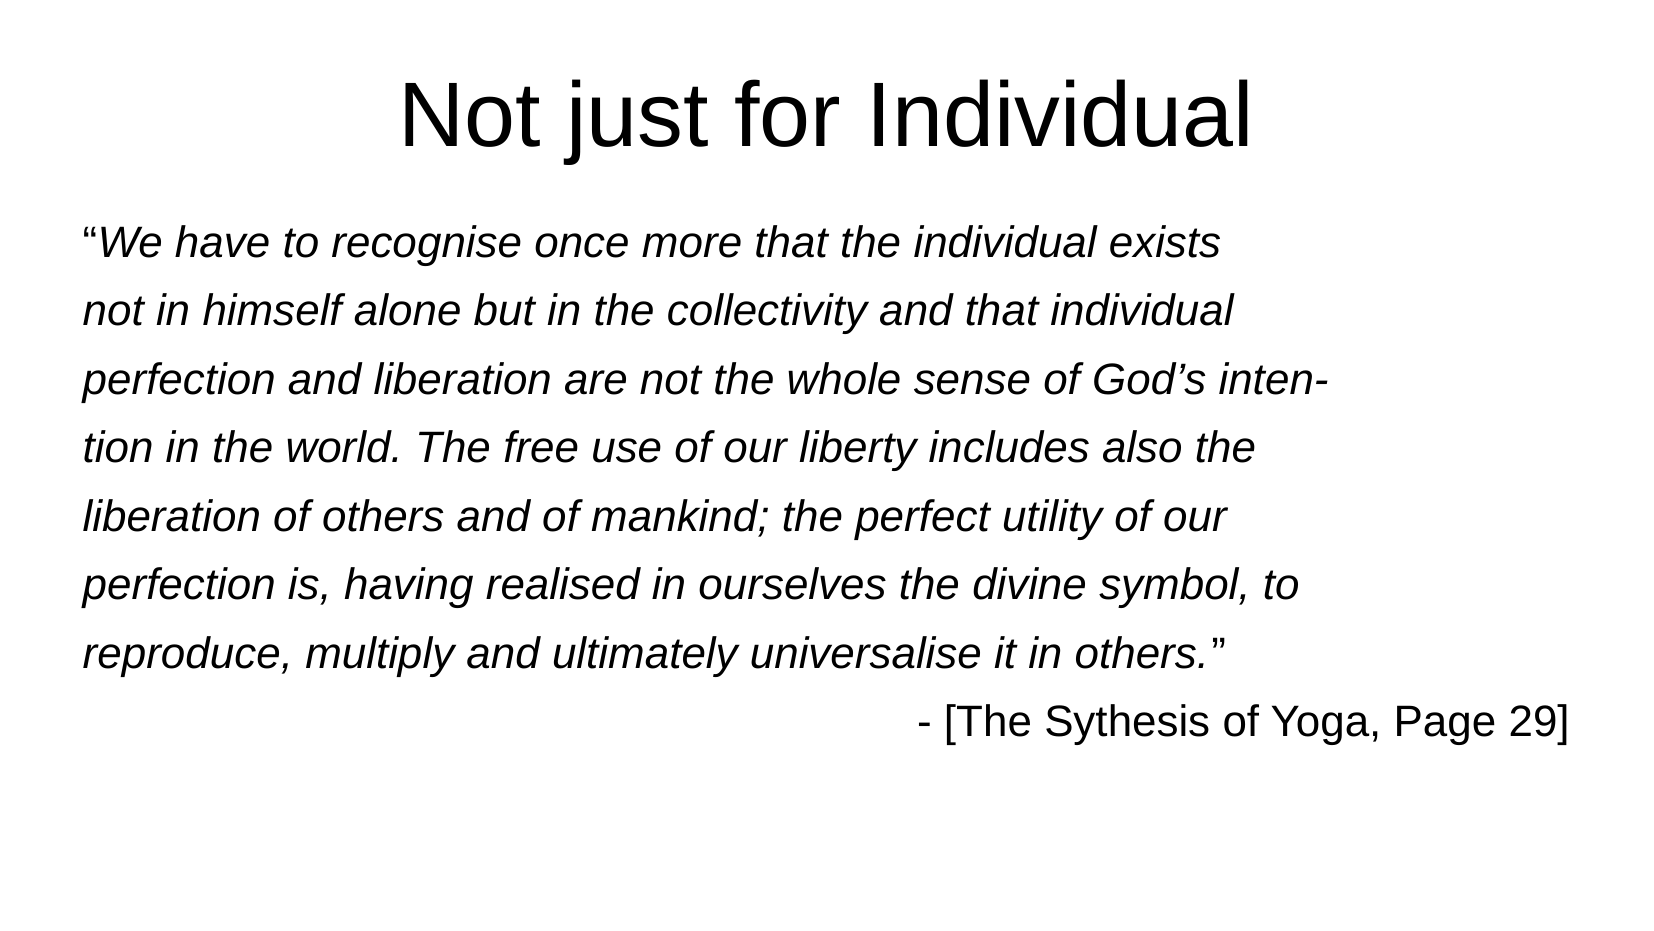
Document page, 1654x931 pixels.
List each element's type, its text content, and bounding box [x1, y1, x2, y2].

title Not just for Individual [82, 37, 1571, 193]
list “We have to recognise once more that the individual exists not in himself alone but in the collectivity and that individual perfection and liberation are not the whole sense of God’s inten- tion in the world. The free use of our liberty includes also the liberation of others and of mankind; the perfect utility of our perfection is, having realised in ourselves the divine symbol, to reproduce, multiply and ultimately universalise it in others.” - [The Sythesis of Yoga, Page 29] [82, 217, 1571, 758]
